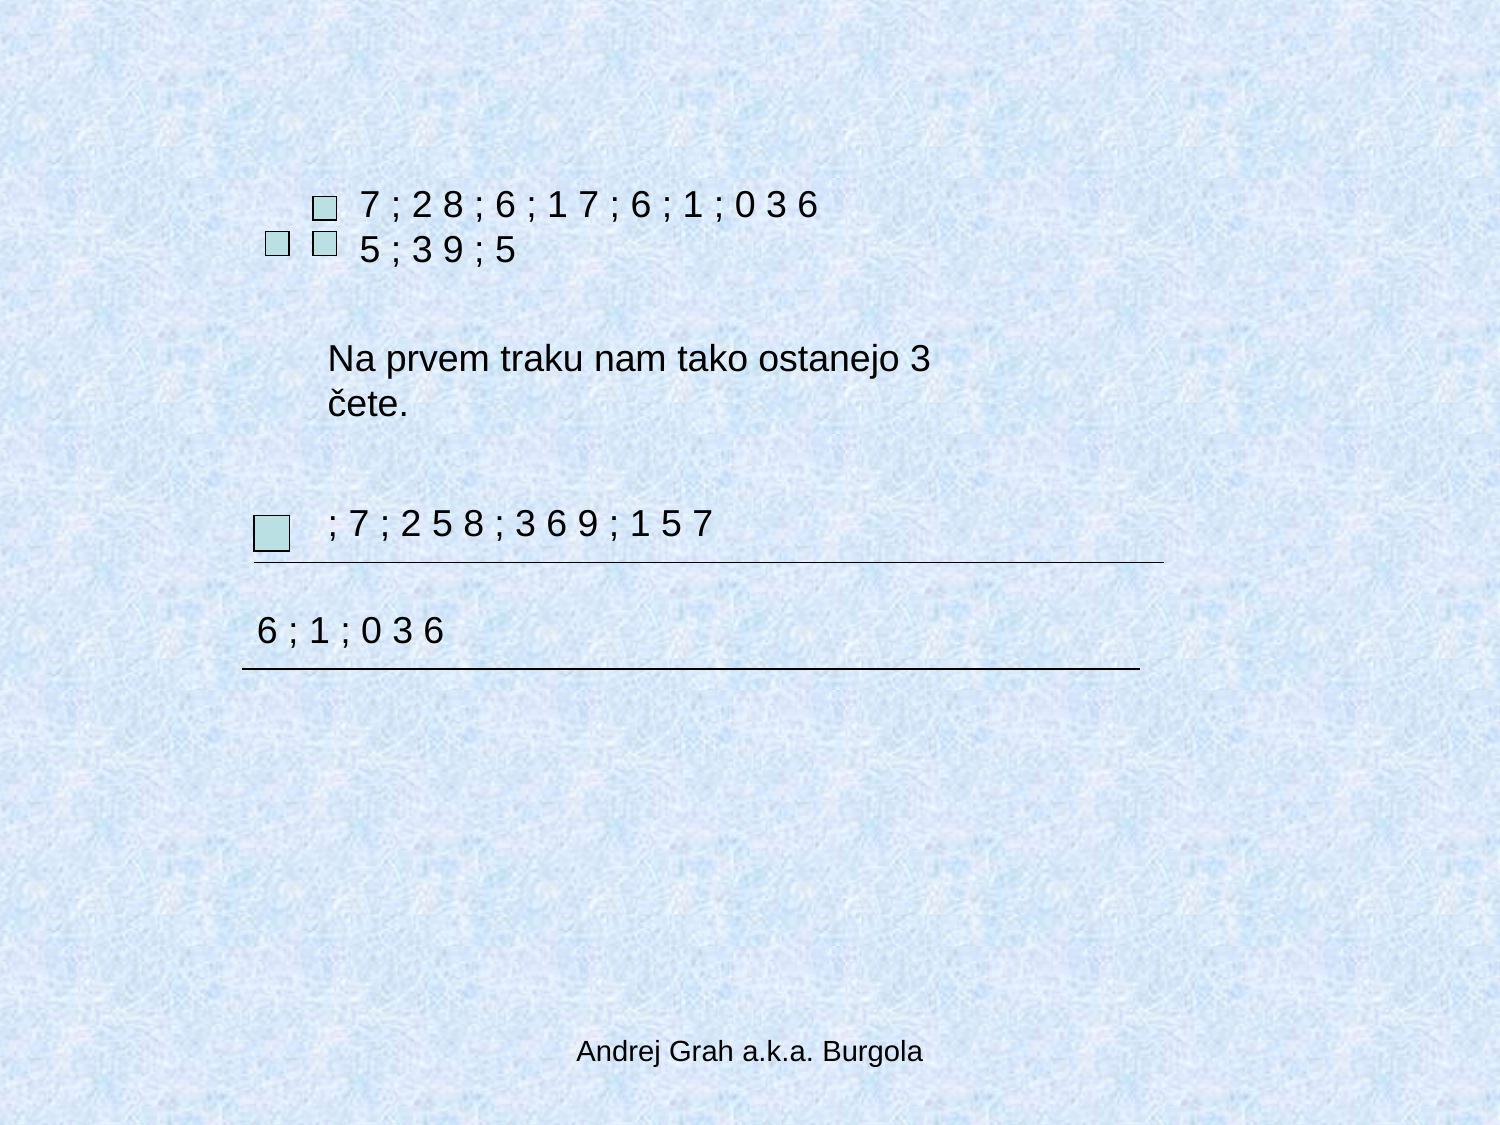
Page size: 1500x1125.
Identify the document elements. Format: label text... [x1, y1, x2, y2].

text_box [253, 515, 290, 551]
text_box ; 7 ; 2 5 8 ; 3 6 9 ; 1 5 7 [312, 491, 1081, 553]
text_box [312, 196, 337, 220]
picture [0, 0, 1500, 1125]
text_box 6 ; 1 ; 0 3 6 [242, 597, 987, 659]
text_box [312, 231, 337, 256]
text_box Na prvem traku nam tako ostanejo 3 čete. [312, 326, 963, 432]
text_box [265, 231, 290, 256]
text_box Andrej Grah a.k.a. Burgola [512, 1024, 988, 1103]
text_box 7 ; 2 8 ; 6 ; 1 7 ; 6 ; 1 ; 0 3 6 5 ; 3 9 ; 5 [194, 172, 1282, 347]
